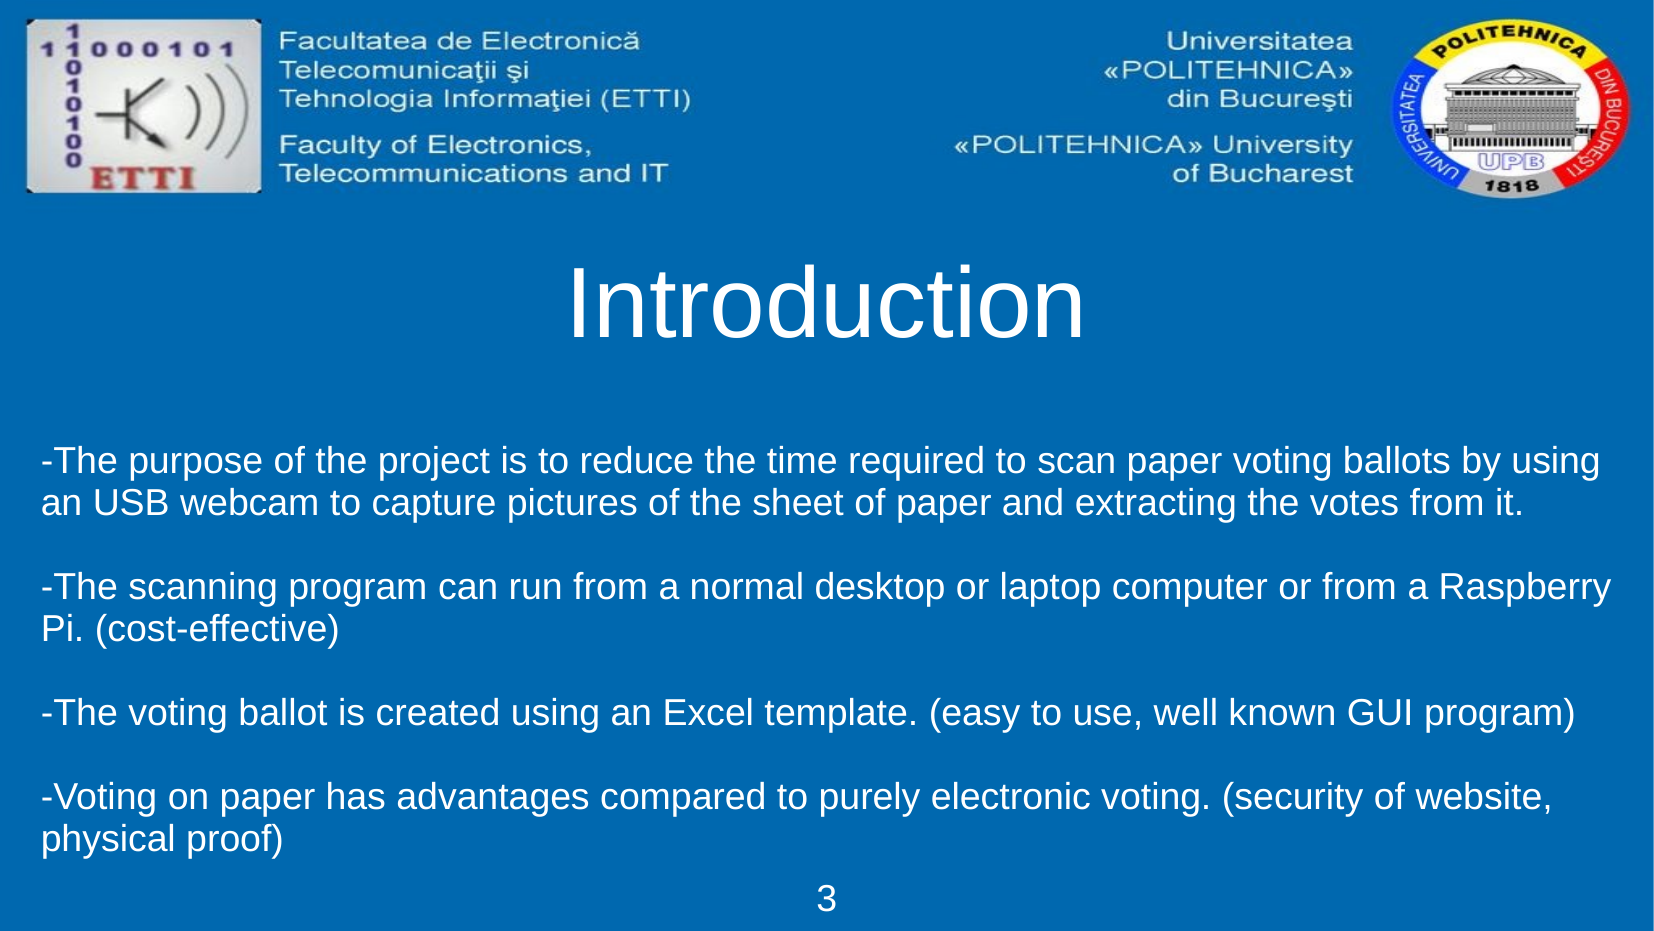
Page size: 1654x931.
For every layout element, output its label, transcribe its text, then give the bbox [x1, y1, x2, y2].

picture [0, 0, 1654, 931]
text_box Introduction [551, 240, 1103, 367]
text_box -The purpose of the project is to reduce the time required to scan paper voting ballots by using an USB webcam to capture pictures of the sheet of paper and extracting the votes from it. -The scanning program can run from a normal desktop or laptop computer or from a Raspberry Pi. (cost-effective) -The voting ballot is created using an Excel template. (easy to use, well known GUI program) -Voting on paper has advantages compared to purely electronic voting. (security of website, physical proof) [26, 432, 1648, 931]
text_box 3 [801, 870, 853, 927]
